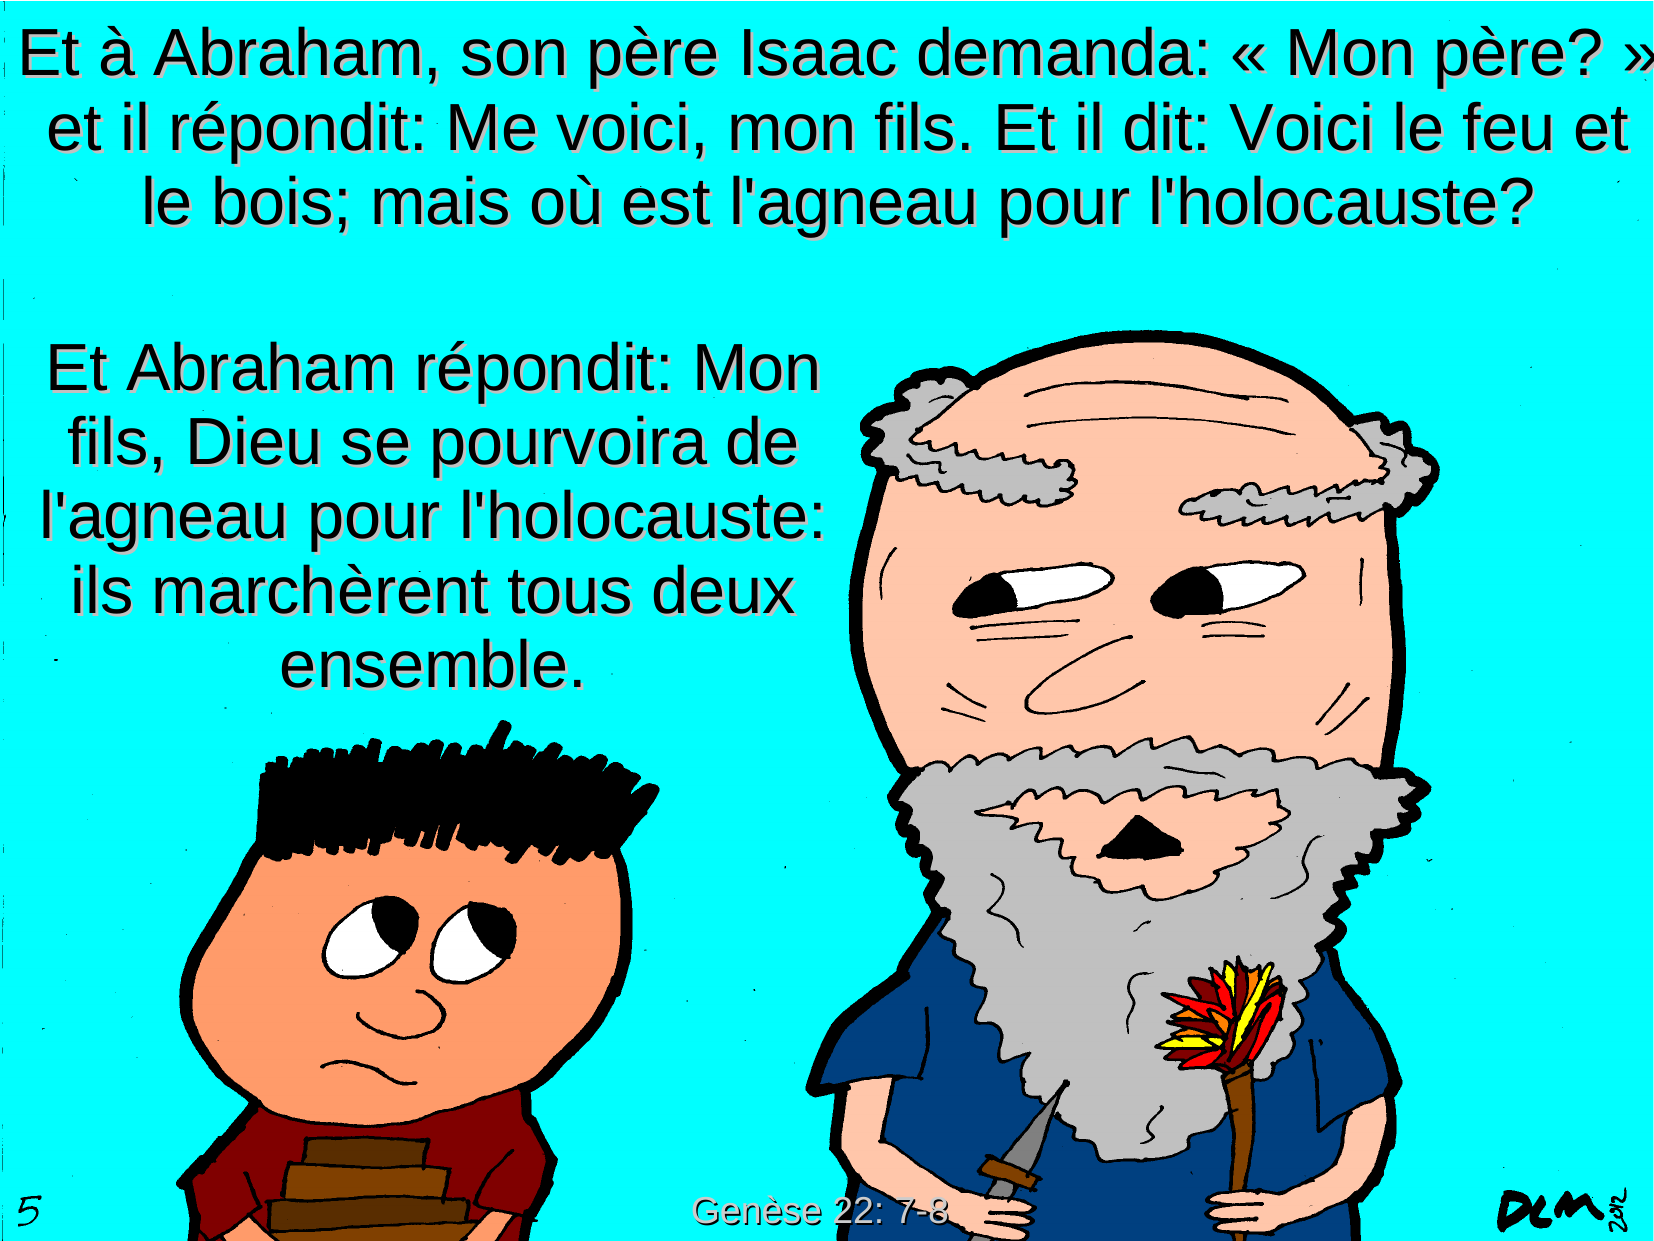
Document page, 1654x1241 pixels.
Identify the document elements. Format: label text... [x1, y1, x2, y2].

text_box Et à Abraham, son père Isaac demanda: « Mon père? » et il répondit: Me voici, mon fils. Et il dit: Voici le feu et le bois; mais où est l'agneau pour l'holocauste? [0, 4, 1654, 319]
text_box Genèse 22: 7-8 [0, 1180, 1651, 1238]
text_box Et Abraham répondit: Mon fils, Dieu se pourvoira de l'agneau pour l'holocauste: ils marchèrent tous deux ensemble. [4, 318, 863, 708]
picture [0, 319, 1654, 1241]
